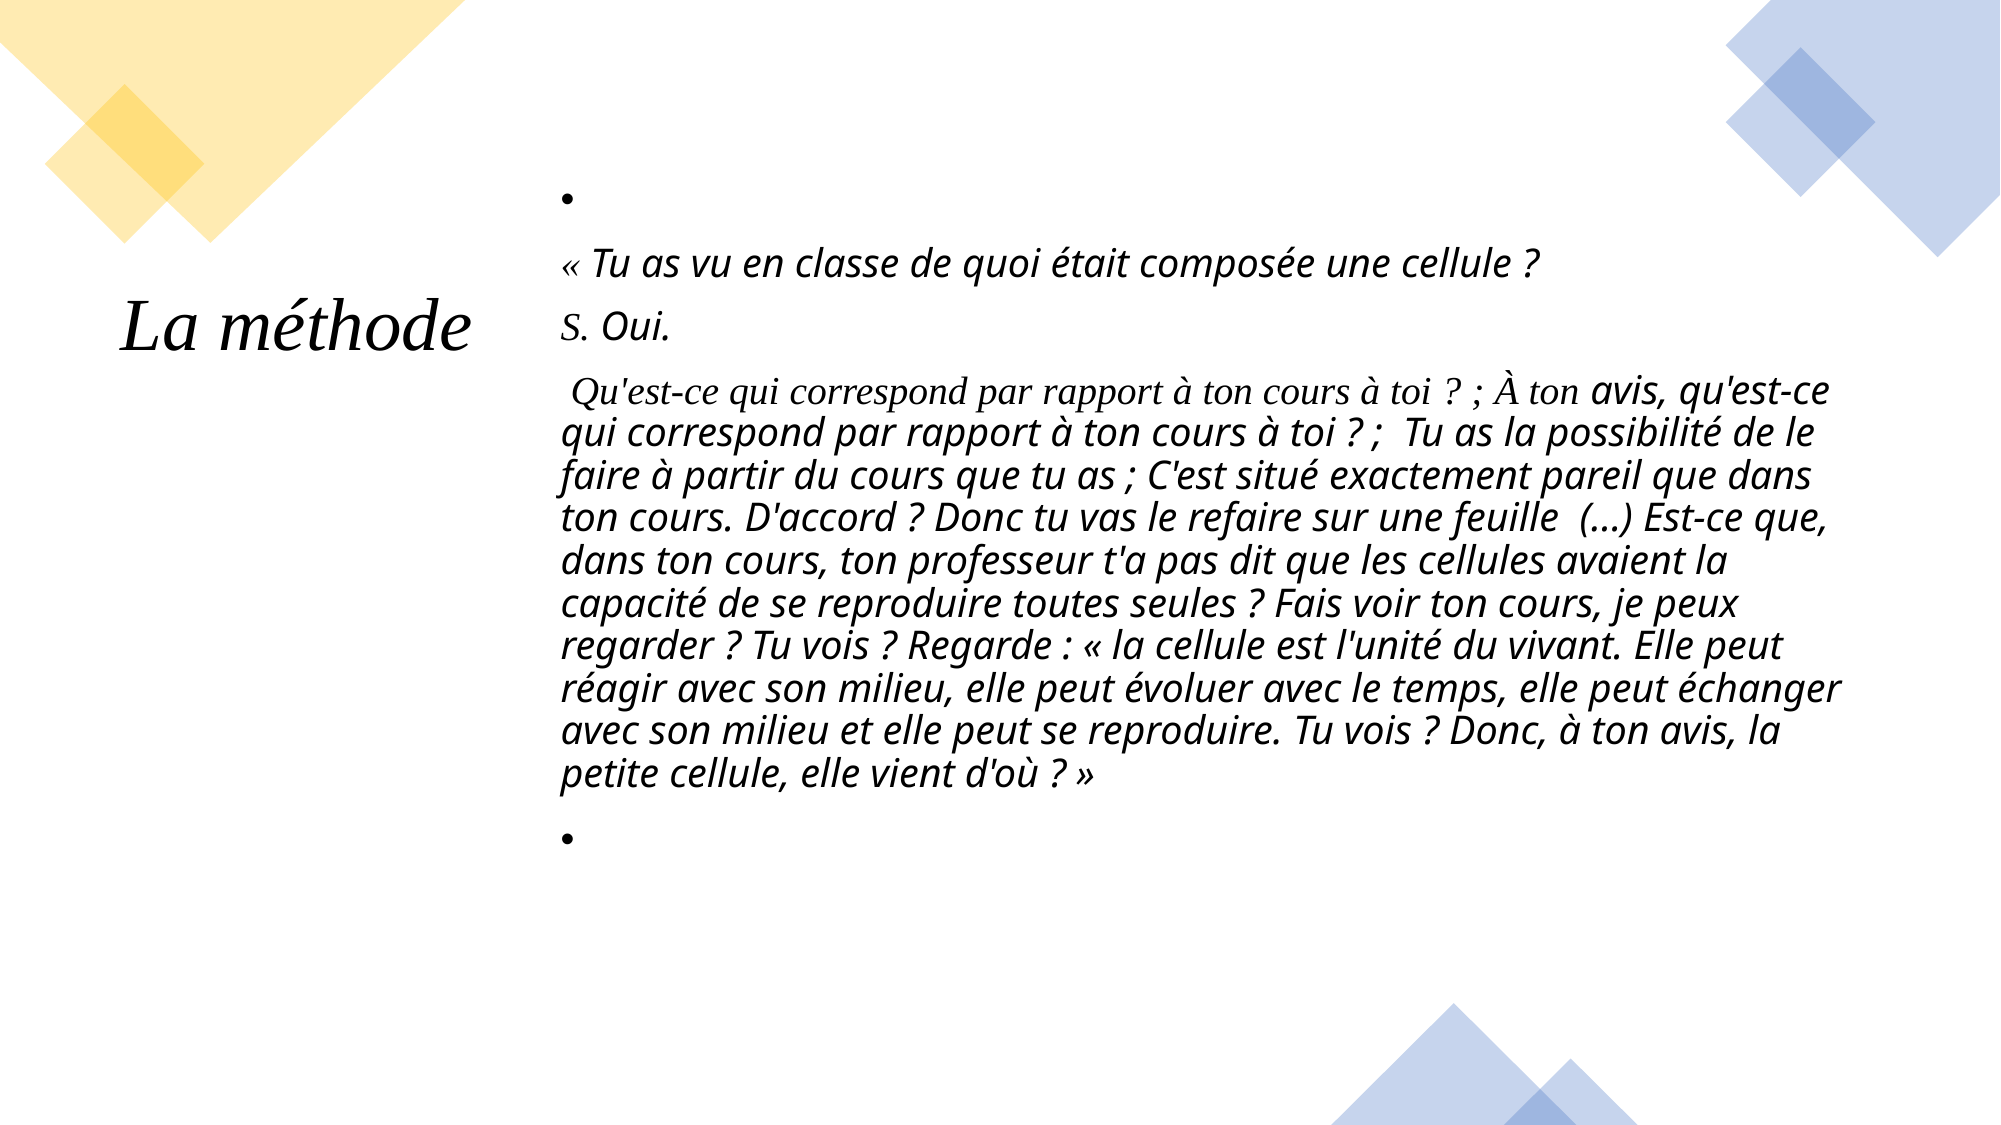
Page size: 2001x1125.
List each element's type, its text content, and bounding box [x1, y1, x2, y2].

title La méthode [105, 278, 545, 1020]
list « Tu as vu en classe de quoi était composée une cellule ? S. Oui. Qu'est-ce qui correspond par rapport à ton cours à toi ? ; À ton avis, qu'est-ce qui correspond par rapport à ton cours à toi ? ; Tu as la possibilité de le faire à partir du cours que tu as ; C'est situé exactement pareil que dans ton cours. D'accord ? Donc tu vas le refaire sur une feuille (…) Est-ce que, dans ton cours, ton professeur t'a pas dit que les cellules avaient la capacité de se reproduire toutes seules ? Fais voir ton cours, je peux regarder ? Tu vois ? Regarde : « la cellule est l'unité du vivant. Elle peut réagir avec son milieu, elle peut évoluer avec le temps, elle peut échanger avec son milieu et elle peut se reproduire. Tu vois ? Donc, à ton avis, la petite cellule, elle vient d'où ? » [545, 167, 1895, 1020]
text_box [0, 0, 2000, 1125]
